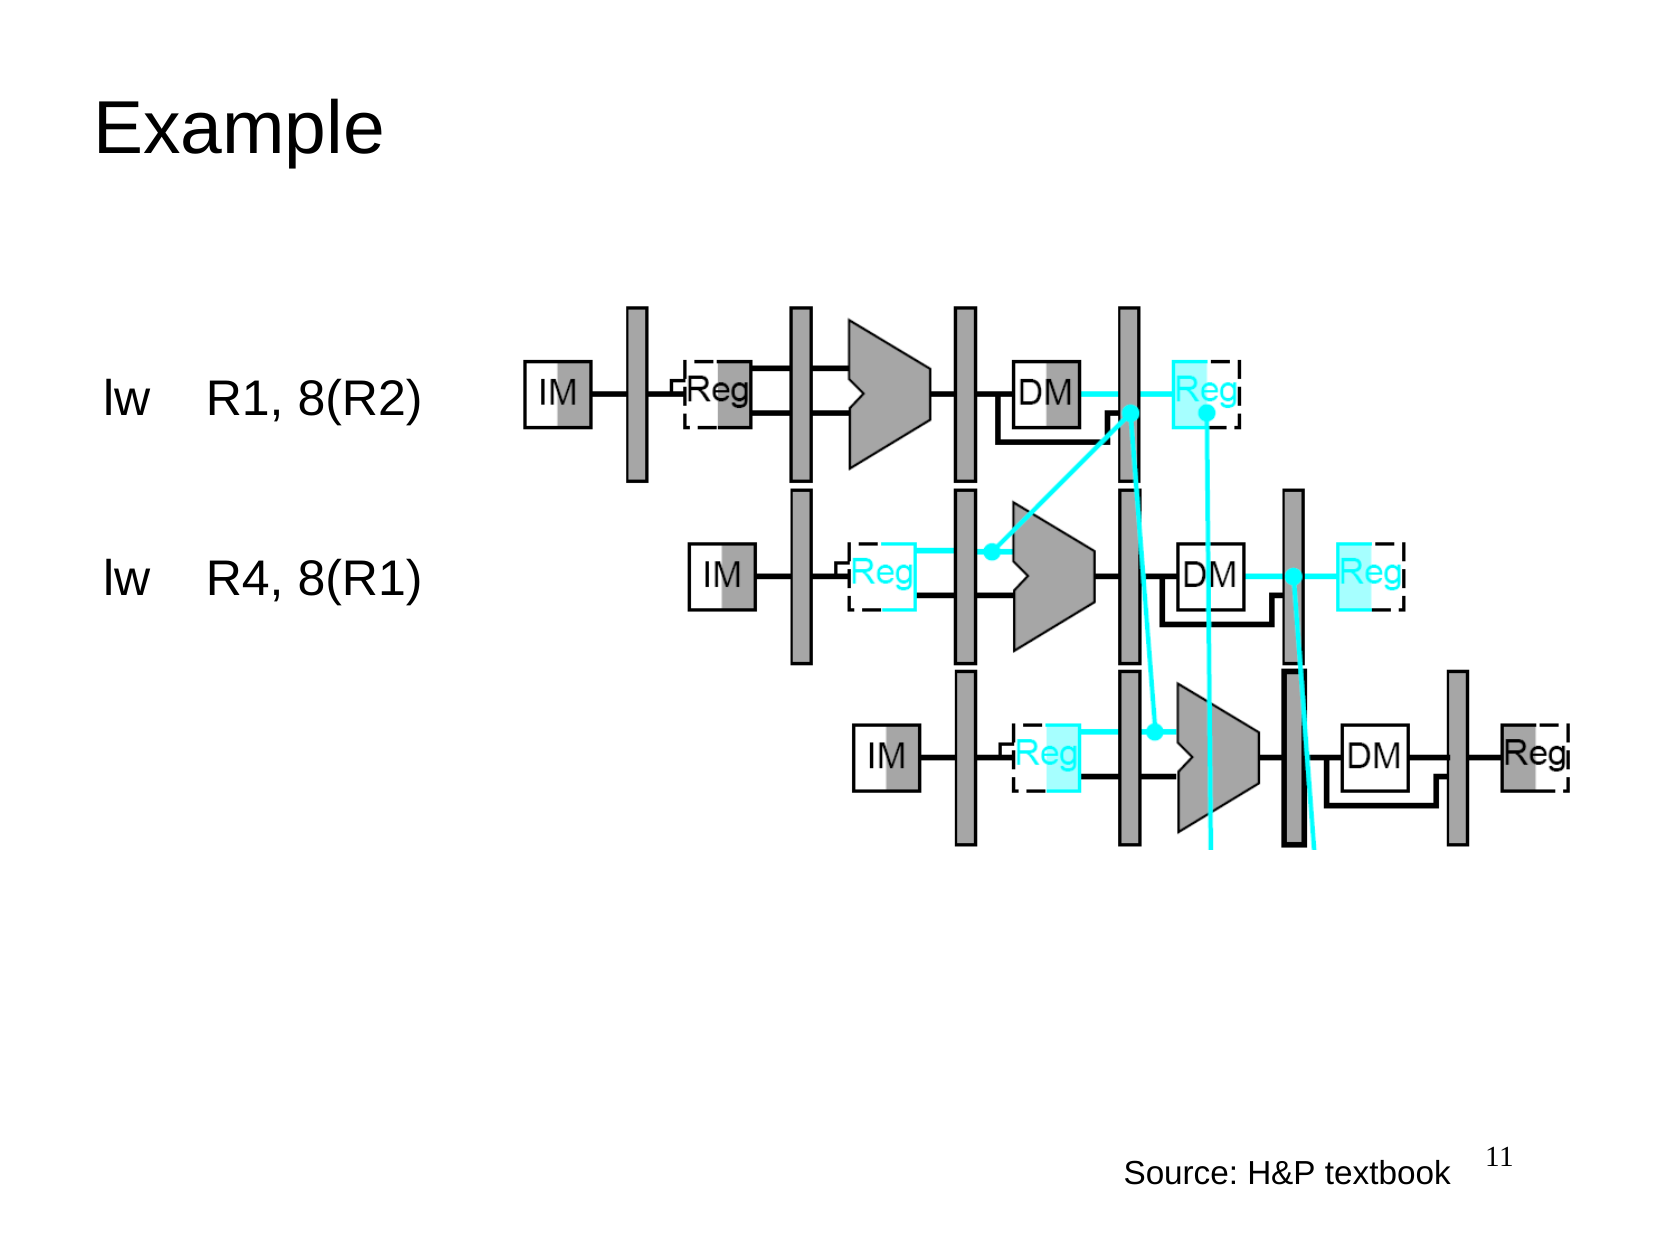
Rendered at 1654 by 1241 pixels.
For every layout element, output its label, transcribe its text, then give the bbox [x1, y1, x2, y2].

text_box <number> [1184, 1129, 1530, 1213]
text_box Example [78, 71, 401, 177]
text_box lw R1, 8(R2) lw R4, 8(R1) [74, 358, 452, 614]
picture [482, 275, 1589, 850]
text_box Source: H&P textbook [1108, 1143, 1467, 1199]
